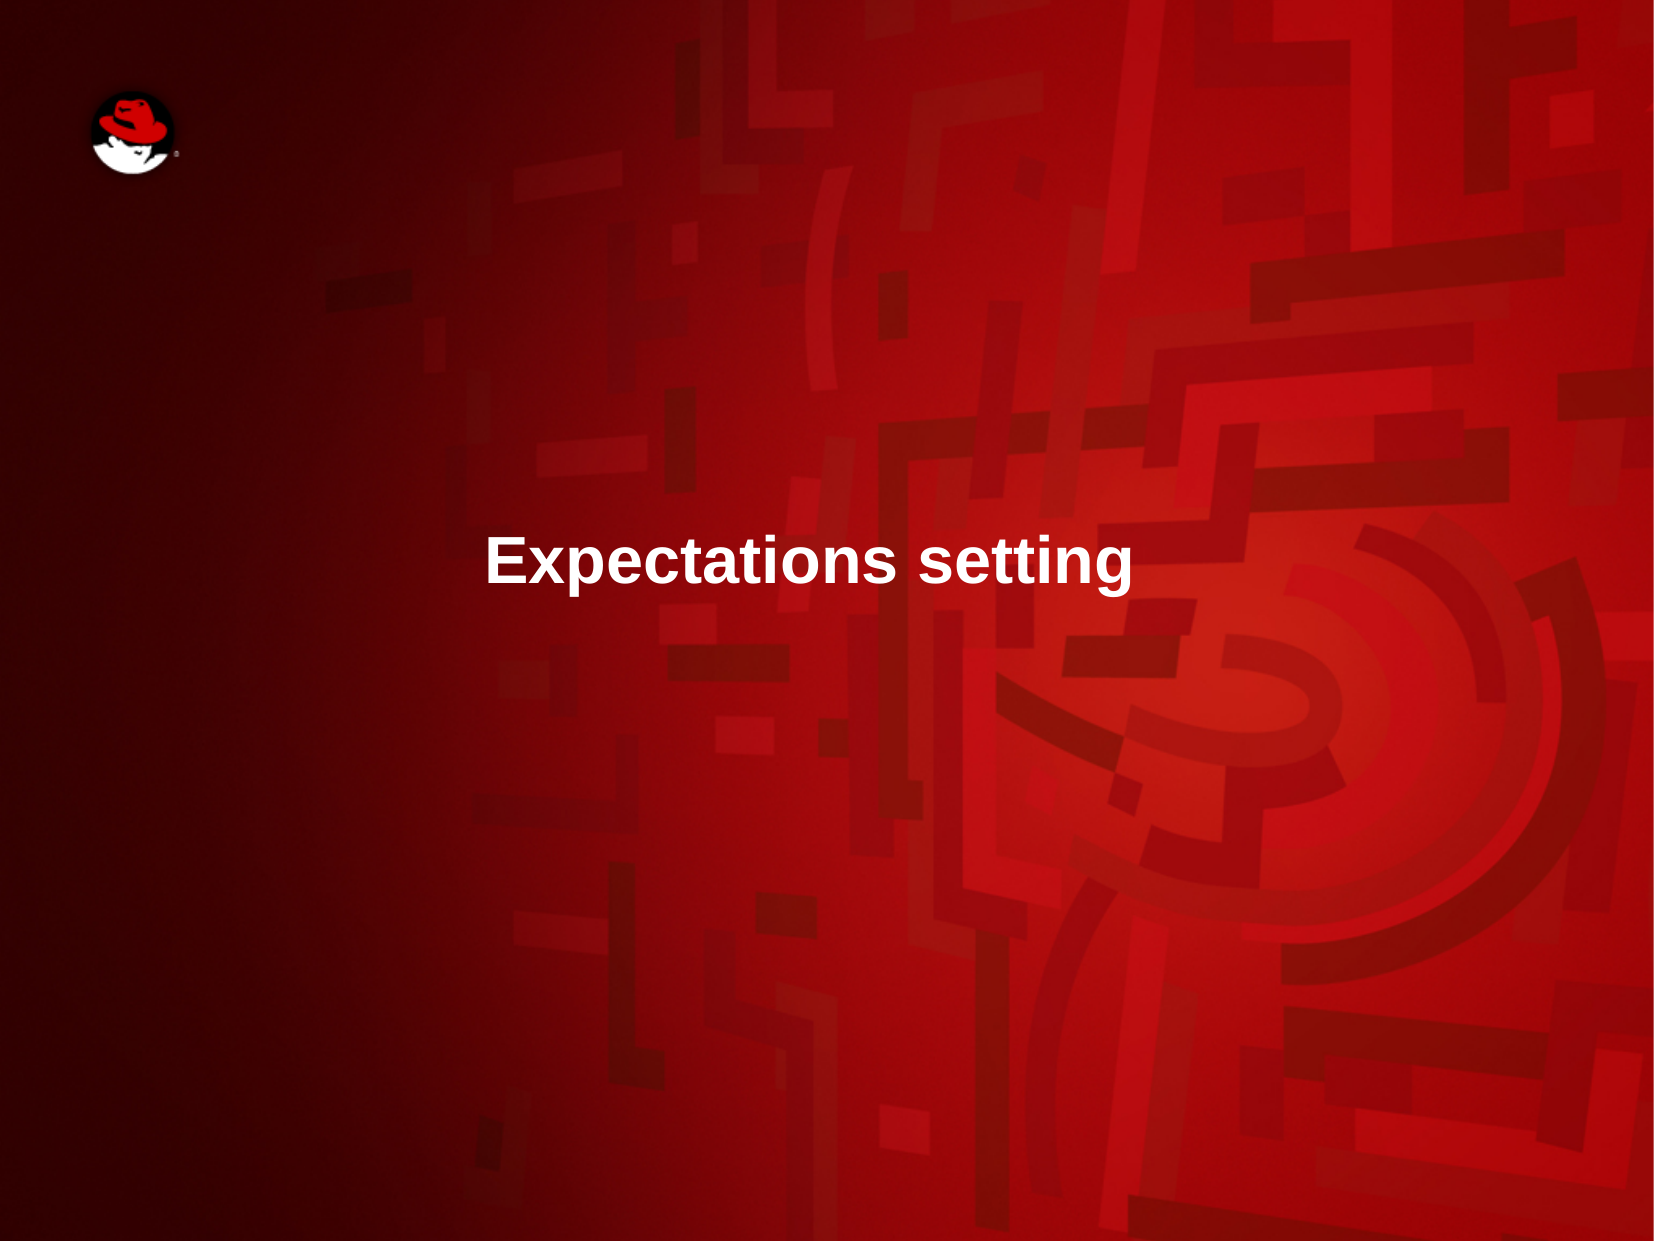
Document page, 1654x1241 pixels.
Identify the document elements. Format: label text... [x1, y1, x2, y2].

text_box Expectations setting [120, 510, 1501, 706]
picture [0, 0, 1654, 1241]
